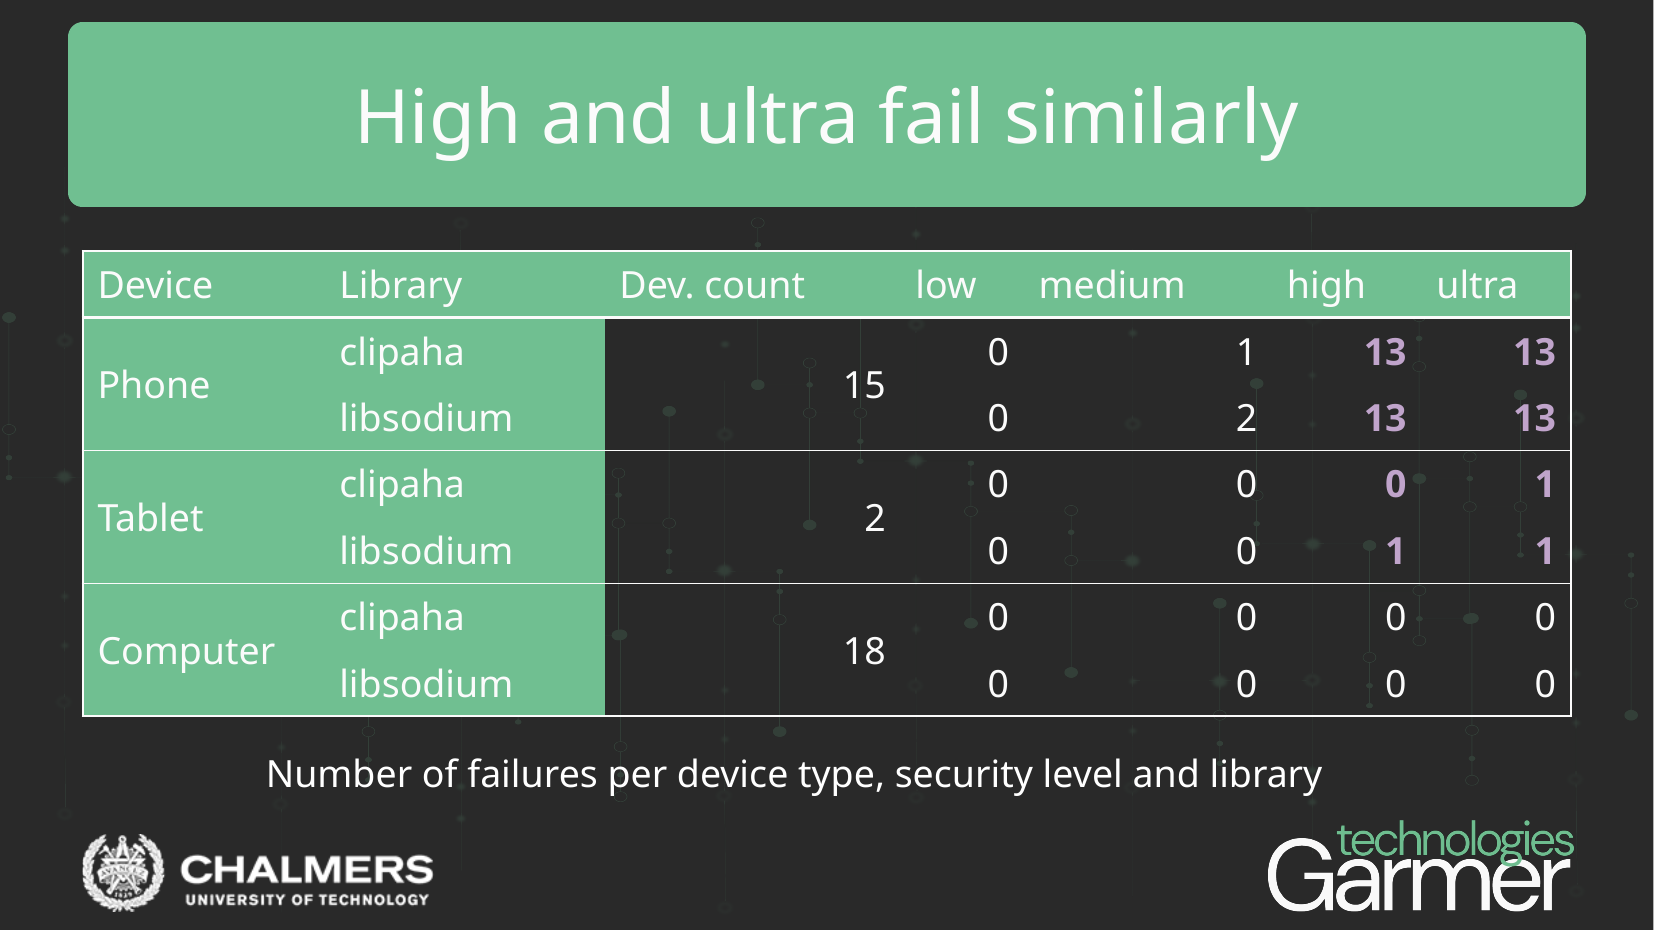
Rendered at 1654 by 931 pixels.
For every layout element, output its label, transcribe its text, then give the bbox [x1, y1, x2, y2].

table_cell 0 [1024, 584, 1272, 650]
table_cell clipaha [325, 584, 605, 650]
table_cell 2 [1024, 384, 1272, 450]
table_cell 0 [1024, 517, 1272, 583]
table_cell libsodium [325, 517, 605, 583]
table_cell 1 [1421, 517, 1570, 583]
table_header low [901, 252, 1024, 316]
table_cell 0 [901, 384, 1024, 450]
table_cell 1 [1272, 517, 1421, 583]
table_cell 18 [605, 584, 901, 715]
table_header Device [84, 252, 325, 316]
table_cell clipaha [325, 319, 605, 384]
table_cell Computer [84, 584, 325, 715]
picture [1246, 807, 1607, 912]
table_cell 0 [1024, 451, 1272, 517]
table_cell 15 [605, 319, 901, 450]
table_cell 1 [1024, 319, 1272, 384]
table_cell Tablet [84, 451, 325, 583]
table_cell 0 [901, 451, 1024, 517]
table_cell 0 [1272, 650, 1421, 715]
table_cell 0 [901, 517, 1024, 583]
title High and ultra fail similarly [82, 37, 1571, 193]
table_cell 0 [901, 584, 1024, 650]
table_header high [1272, 252, 1421, 316]
table_header ultra [1421, 252, 1570, 316]
table_cell 0 [1024, 650, 1272, 715]
table_cell 0 [901, 650, 1024, 715]
table_cell 0 [1421, 650, 1570, 715]
table_cell libsodium [325, 384, 605, 450]
table_cell clipaha [325, 451, 605, 517]
table_cell 0 [1272, 451, 1421, 517]
table_cell 13 [1272, 319, 1421, 384]
table_header Library [325, 252, 605, 316]
table_header medium [1024, 252, 1272, 316]
picture [82, 834, 443, 912]
text_box Number of failures per device type, security level and library [250, 740, 1403, 802]
table_cell 0 [1421, 584, 1570, 650]
table_cell 13 [1272, 384, 1421, 450]
table_cell 2 [605, 451, 901, 583]
table_cell 0 [1272, 584, 1421, 650]
table_cell Phone [84, 319, 325, 450]
table_cell 13 [1421, 384, 1570, 450]
table_cell 13 [1421, 319, 1570, 384]
table_cell 1 [1421, 451, 1570, 517]
table_cell libsodium [325, 650, 605, 715]
table_cell 0 [901, 319, 1024, 384]
table_header Dev. count [605, 252, 901, 316]
